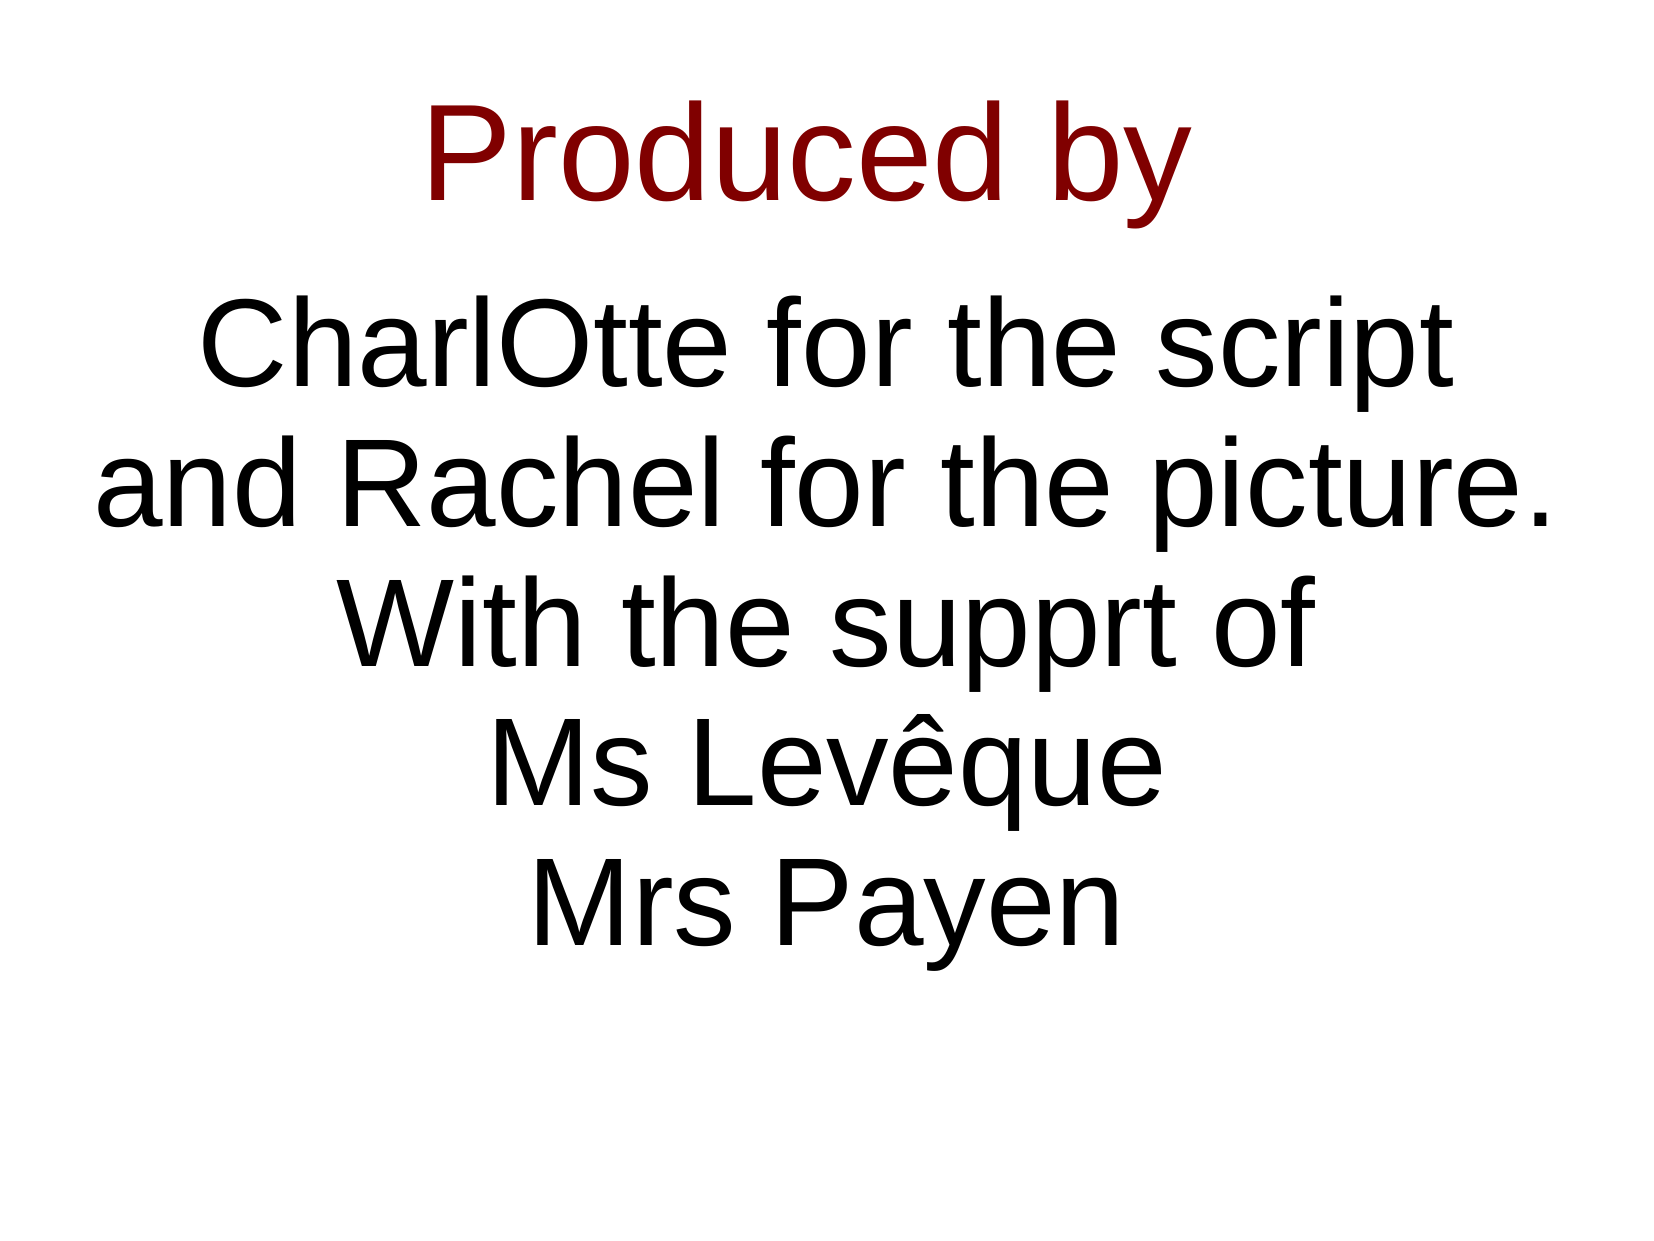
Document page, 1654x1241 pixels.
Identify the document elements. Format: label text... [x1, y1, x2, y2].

subtitle CharlOtte for the script and Rachel for the picture. With the supprt of Ms Levêque Mrs Payen [82, 226, 1571, 1173]
title Produced by [82, 56, 1571, 226]
